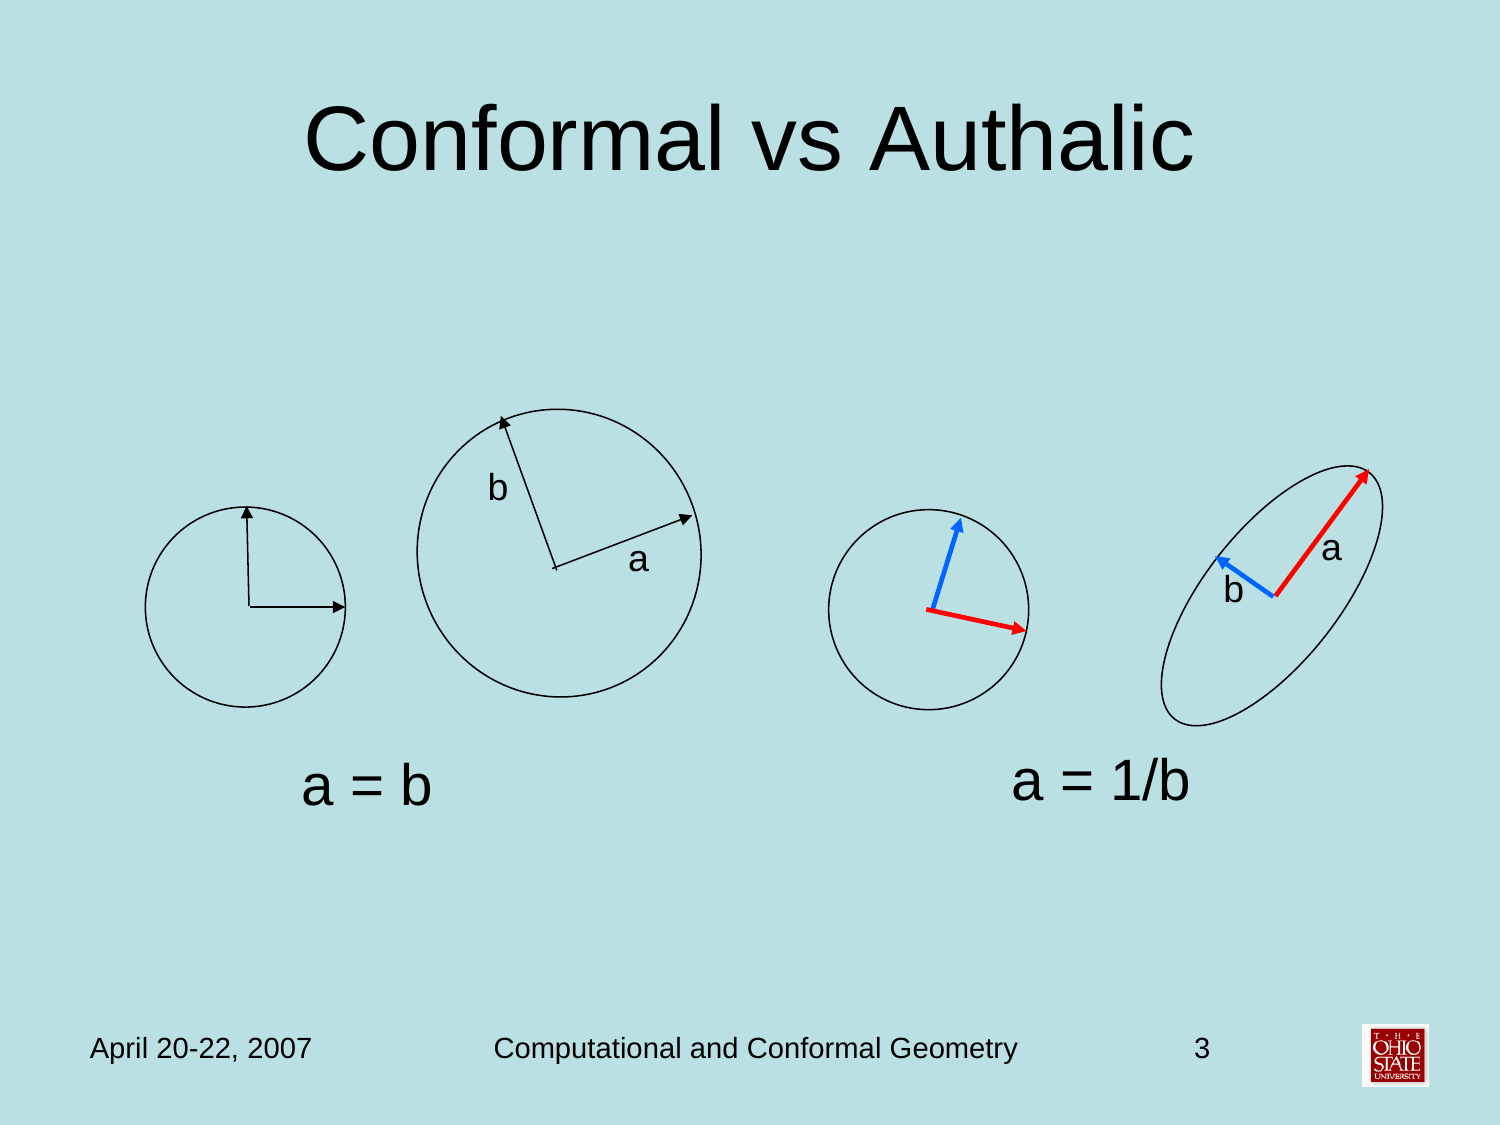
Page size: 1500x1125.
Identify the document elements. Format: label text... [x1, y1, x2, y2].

text_box a = b [287, 745, 449, 826]
text_box a [1306, 518, 1357, 576]
text_box b [1208, 560, 1259, 619]
text_box [145, 507, 346, 708]
text_box a = 1/b [996, 740, 1223, 821]
text_box b [472, 458, 524, 516]
text_box [828, 509, 1029, 710]
title Conformal vs Authalic [75, 45, 1426, 233]
text_box a [613, 529, 664, 588]
text_box [248, 507, 346, 606]
picture [1362, 1024, 1429, 1087]
text_box [1161, 472, 1383, 726]
text_box [1218, 465, 1366, 593]
text_box [417, 409, 702, 697]
